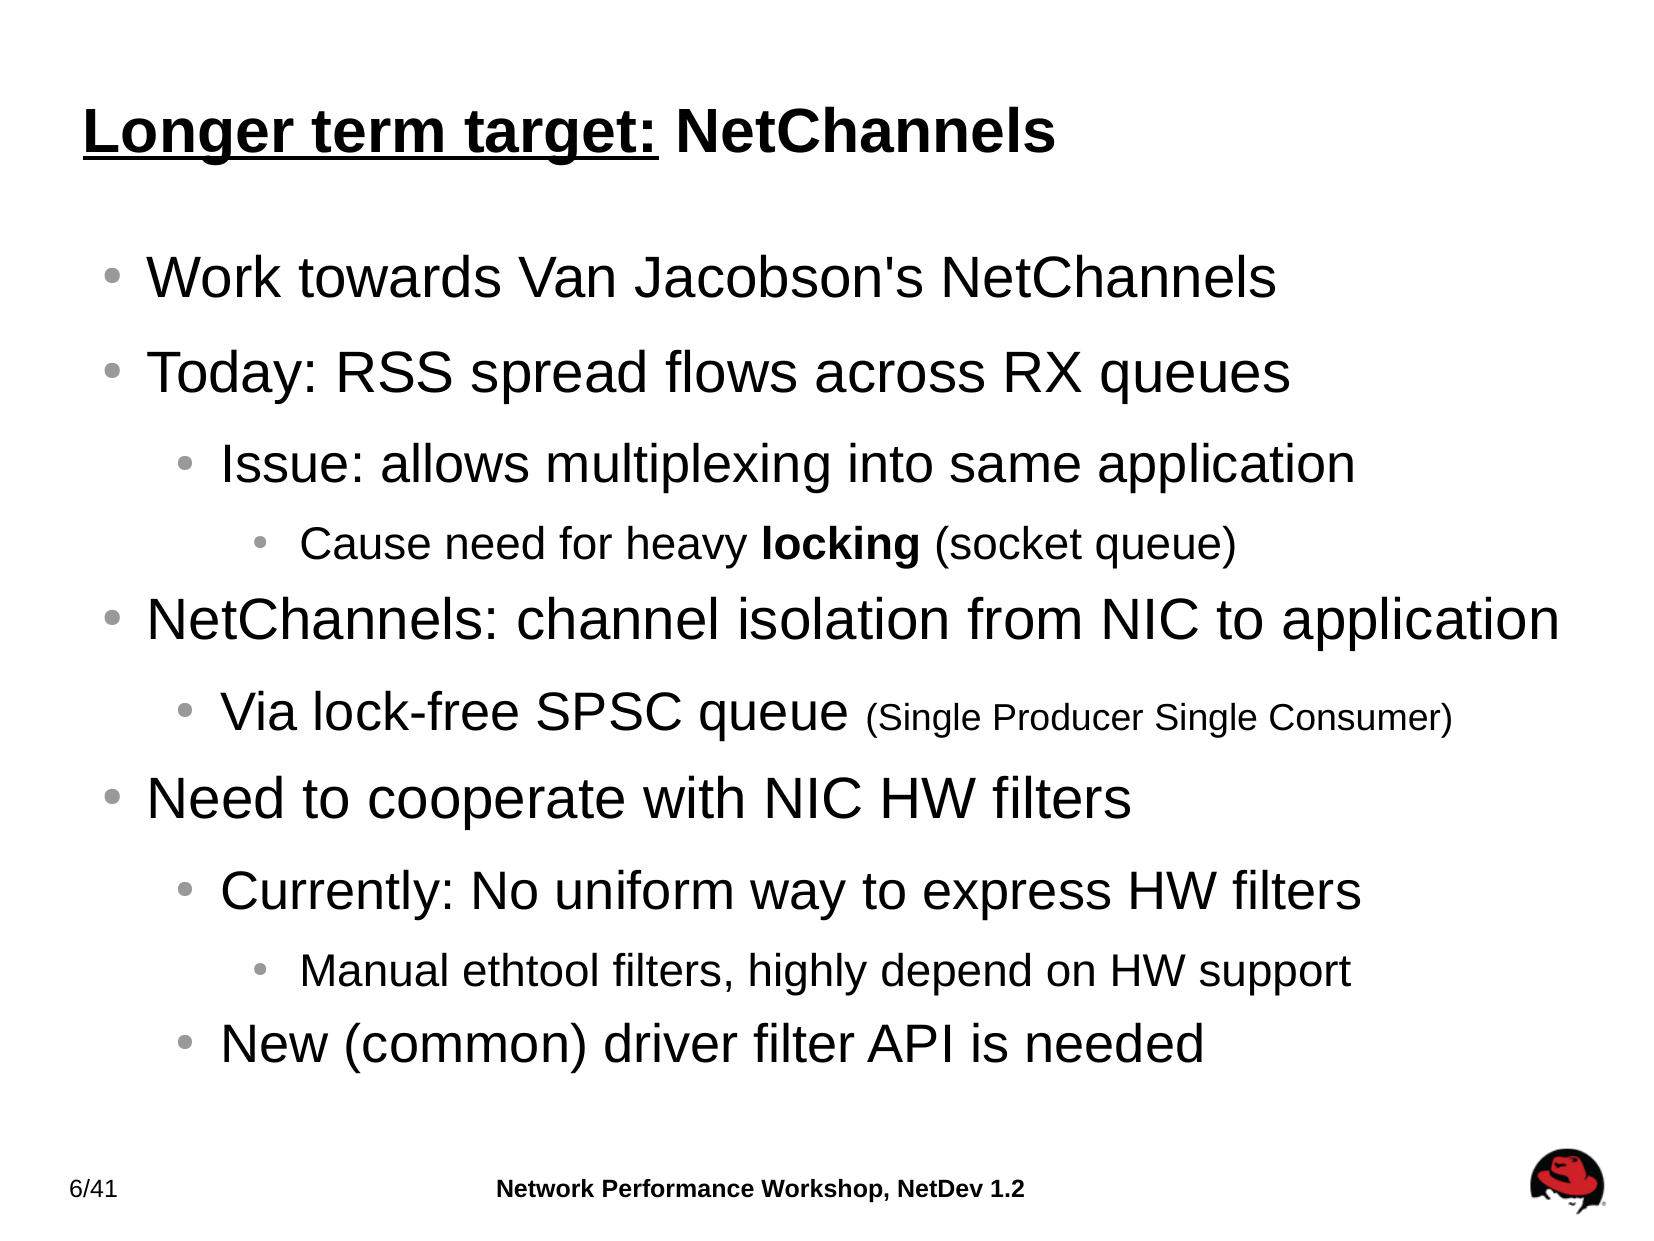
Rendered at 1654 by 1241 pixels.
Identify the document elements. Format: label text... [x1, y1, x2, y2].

picture [1529, 1146, 1612, 1224]
text_box [82, 36, 1571, 227]
list Work towards Van Jacobson's NetChannels Today: RSS spread flows across RX queues Issue: allows multiplexing into same application Cause need for heavy locking (socket queue) NetChannels: channel isolation from NIC to application Via lock-free SPSC queue (Single Producer Single Consumer) Need to cooperate with NIC HW filters Currently: No uniform way to express HW filters Manual ethtool filters, highly depend on HW support New (common) driver filter API is needed [86, 244, 1575, 1075]
